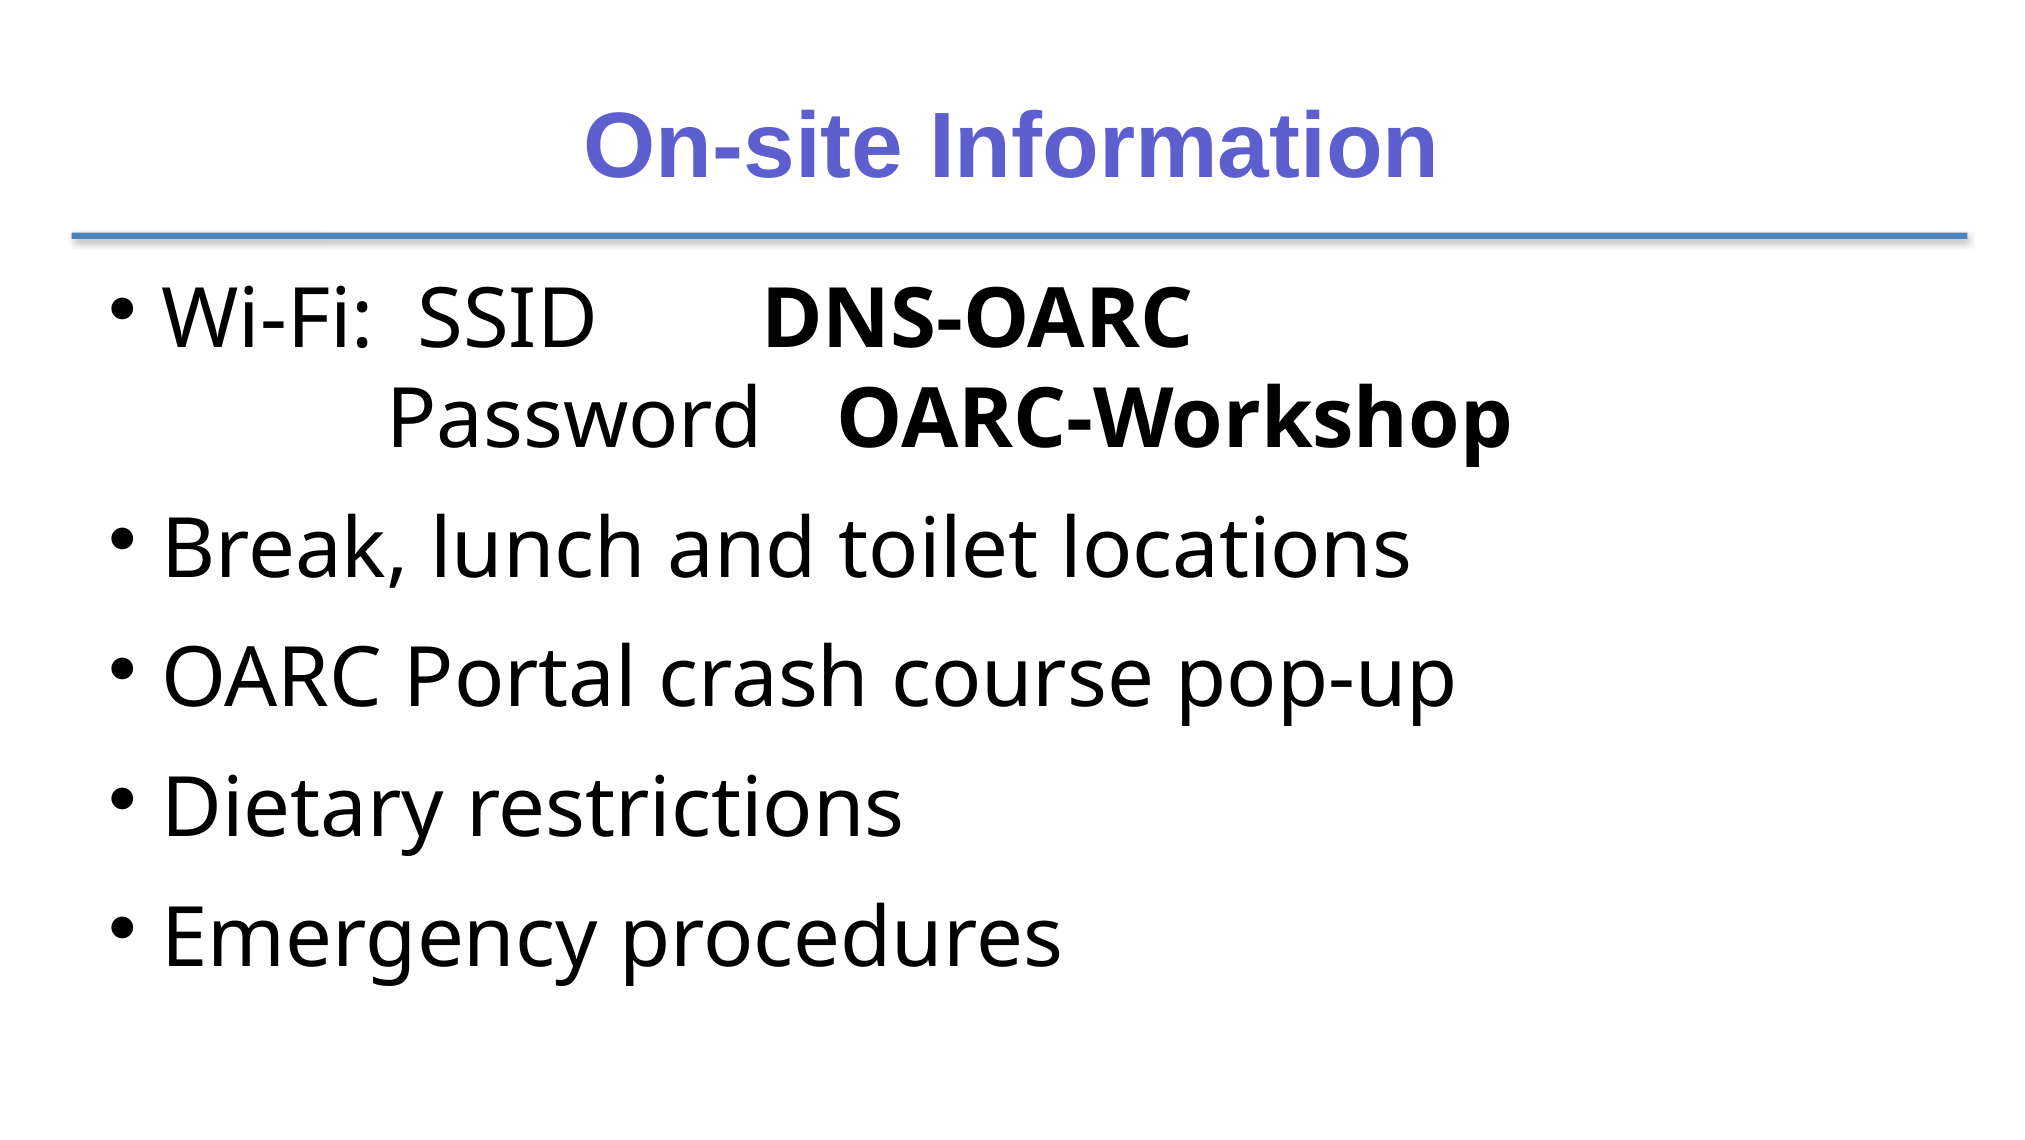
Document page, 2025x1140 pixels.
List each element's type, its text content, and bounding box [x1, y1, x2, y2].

text_box On-site Information [101, 45, 1924, 236]
text_box Wi-Fi: SSID DNS-OARC Password OARC-Workshop Break, lunch and toilet locations OARC Portal crash course pop-up Dietary restrictions Emergency procedures [90, 264, 1932, 1005]
